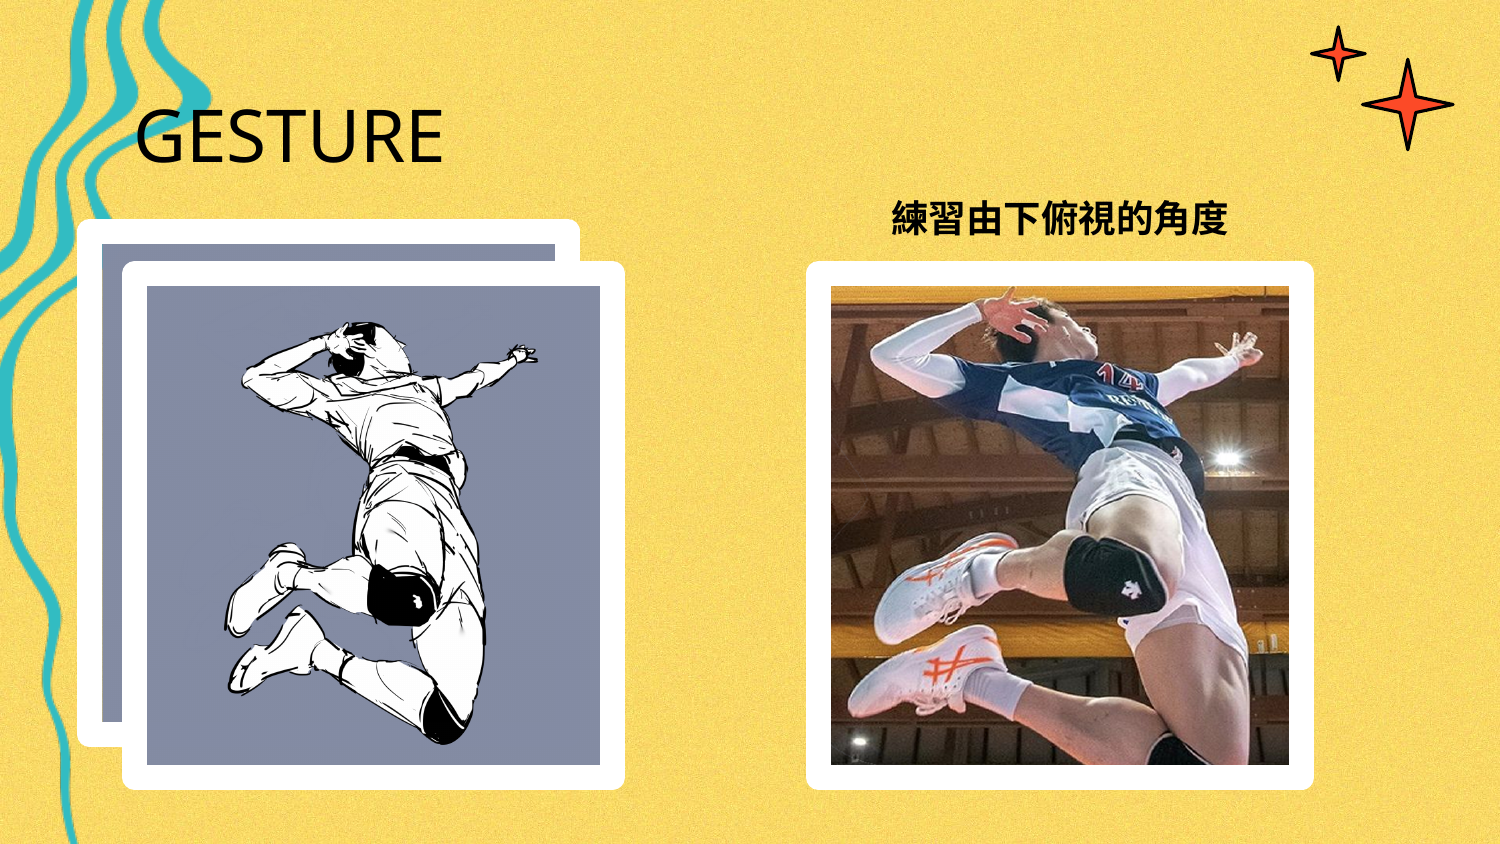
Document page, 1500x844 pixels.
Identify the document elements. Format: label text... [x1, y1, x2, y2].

picture [0, 0, 1500, 844]
title GESTURE [118, 86, 1382, 180]
text_box 練習由下俯視的角度 [823, 179, 1298, 255]
